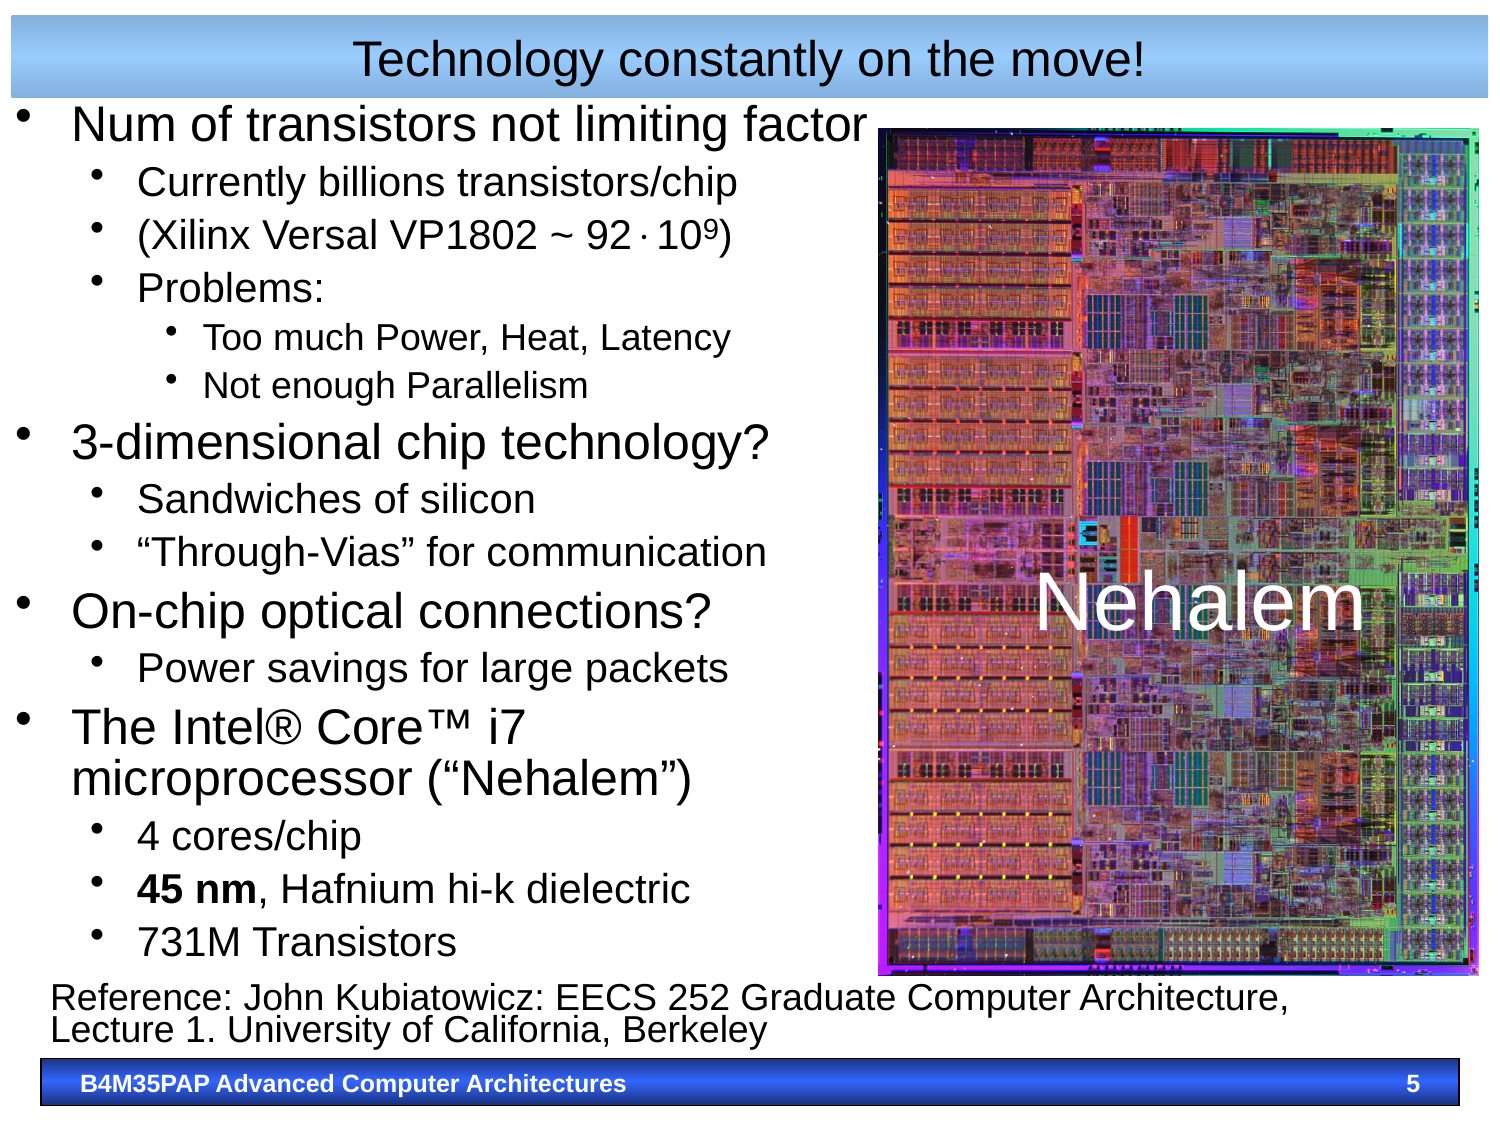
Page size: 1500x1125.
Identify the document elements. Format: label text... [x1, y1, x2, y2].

text_box Num of transistors not limiting factor Currently billions transistors/chip (Xilinx Versal VP1802 ~ 92⋅109) Problems: Too much Power, Heat, Latency Not enough Parallelism 3-dimensional chip technology? Sandwiches of silicon “Through-Vias” for communication On-chip optical connections? Power savings for large packets The Intel® Core™ i7 microprocessor (“Nehalem”) 4 cores/chip 45 nm, Hafnium hi-k dielectric 731M Transistors [0, 93, 1489, 1114]
title Technology constantly on the move! [11, 15, 1489, 93]
picture [878, 128, 1479, 976]
text_box Nehalem [1018, 539, 1382, 655]
text_box Reference: John Kubiatowicz: EECS 252 Graduate Computer Architecture, Lecture 1. University of California, Berkeley [35, 978, 1407, 1088]
